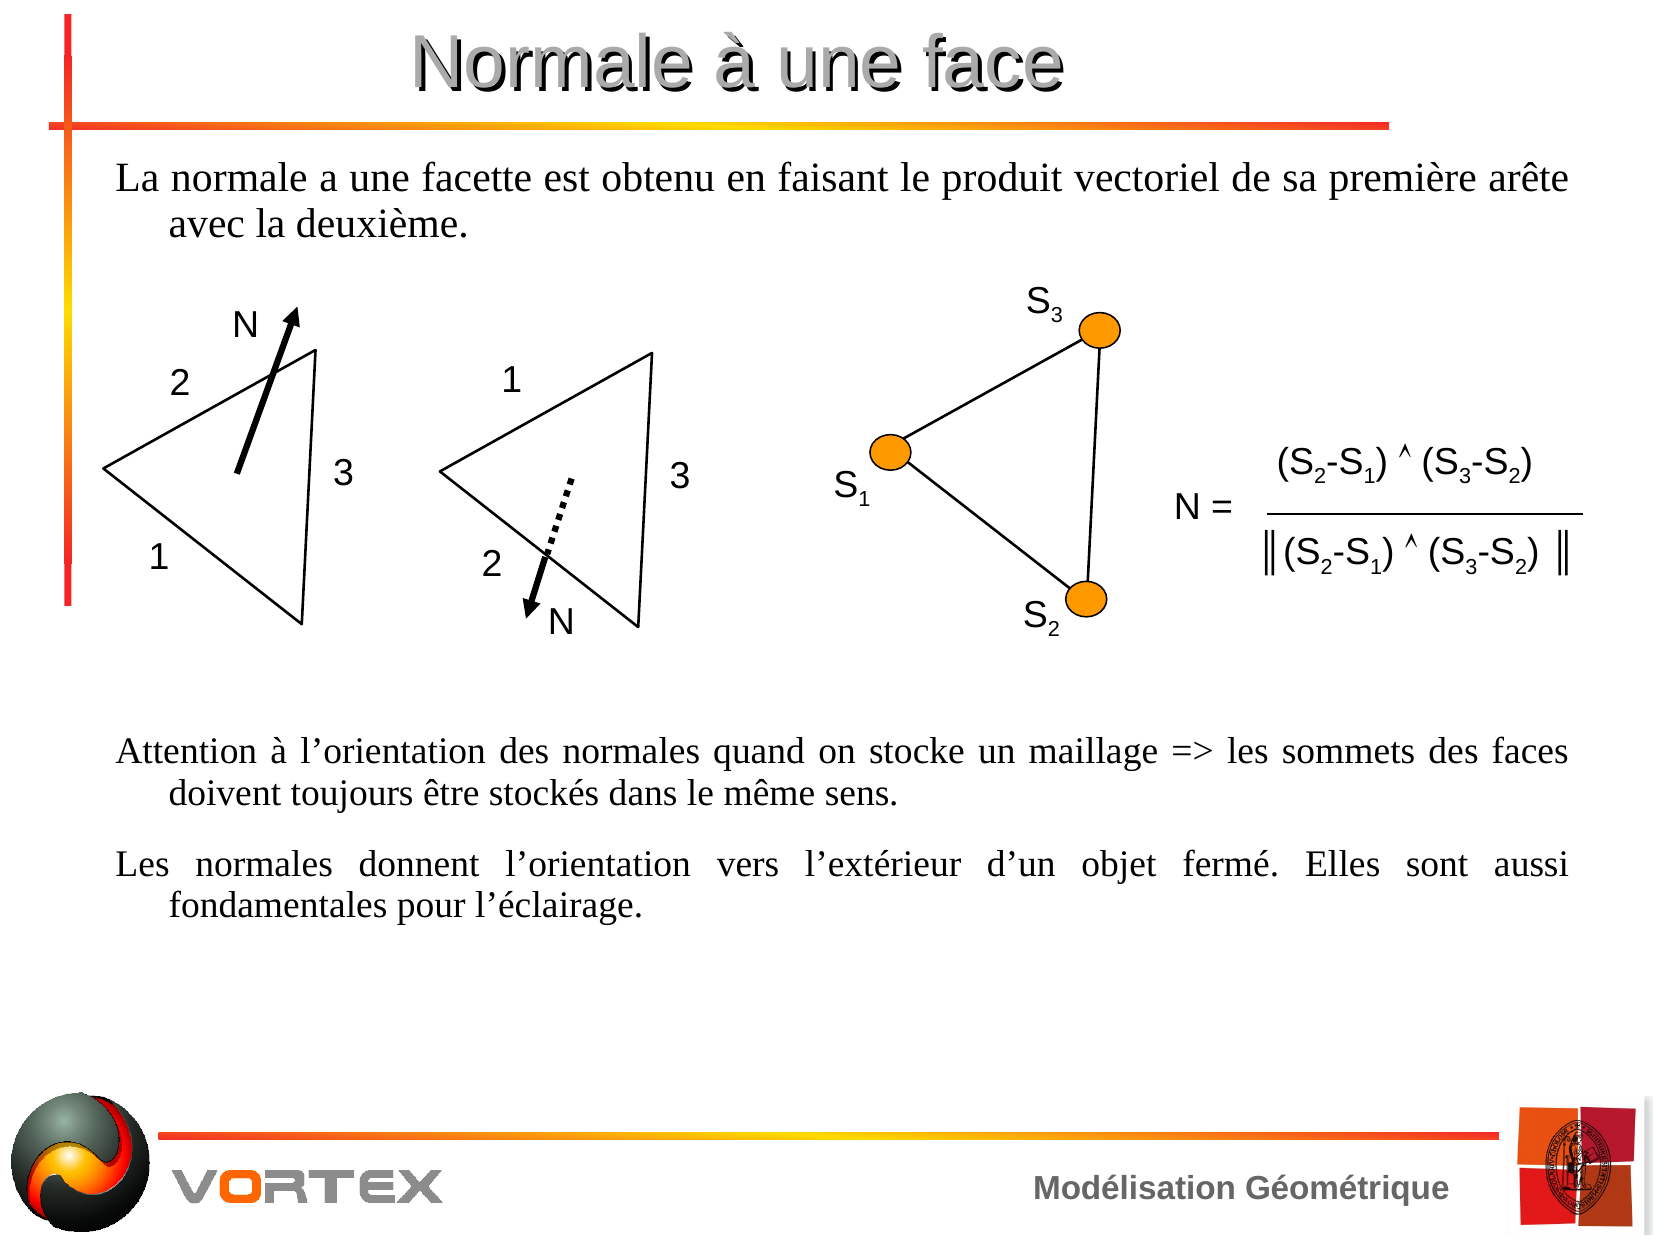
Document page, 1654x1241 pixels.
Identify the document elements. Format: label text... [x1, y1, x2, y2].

text_box S2 [1008, 585, 1139, 656]
text_box [1084, 342, 1116, 349]
text_box 1 [133, 527, 265, 595]
text_box [869, 434, 911, 455]
text_box 1 [486, 350, 617, 418]
picture [1505, 1096, 1653, 1235]
text_box ║(S2-S1)  (S3-S2) ║ [1241, 523, 1654, 598]
text_box 2 [466, 534, 598, 602]
text_box (S2-S1)  (S3-S2) [1261, 432, 1584, 523]
text_box N = [1159, 477, 1290, 541]
title Normale à une face [82, 4, 1392, 120]
text_box N [533, 593, 664, 660]
text_box 3 [654, 447, 786, 514]
text_box S3 [1011, 271, 1142, 342]
text_box 2 [260, 362, 286, 421]
text_box 2 [154, 353, 273, 421]
text_box [1074, 581, 1099, 585]
text_box S1 [818, 455, 949, 526]
text_box 3 [318, 444, 449, 511]
picture [11, 1092, 443, 1232]
text_box N [217, 295, 348, 362]
list La normale a une facette est obtenu en faisant le produit vectoriel de sa première arête avec la deuxième. Attention à l’orientation des normales quand on stocke un maillage => les sommets des faces doivent toujours être stockés dans le même sens. Les normales donnent l’orientation vers l’extérieur d’un objet fermé. Elles sont aussi fondamentales pour l’éclairage. [97, 153, 1571, 1109]
